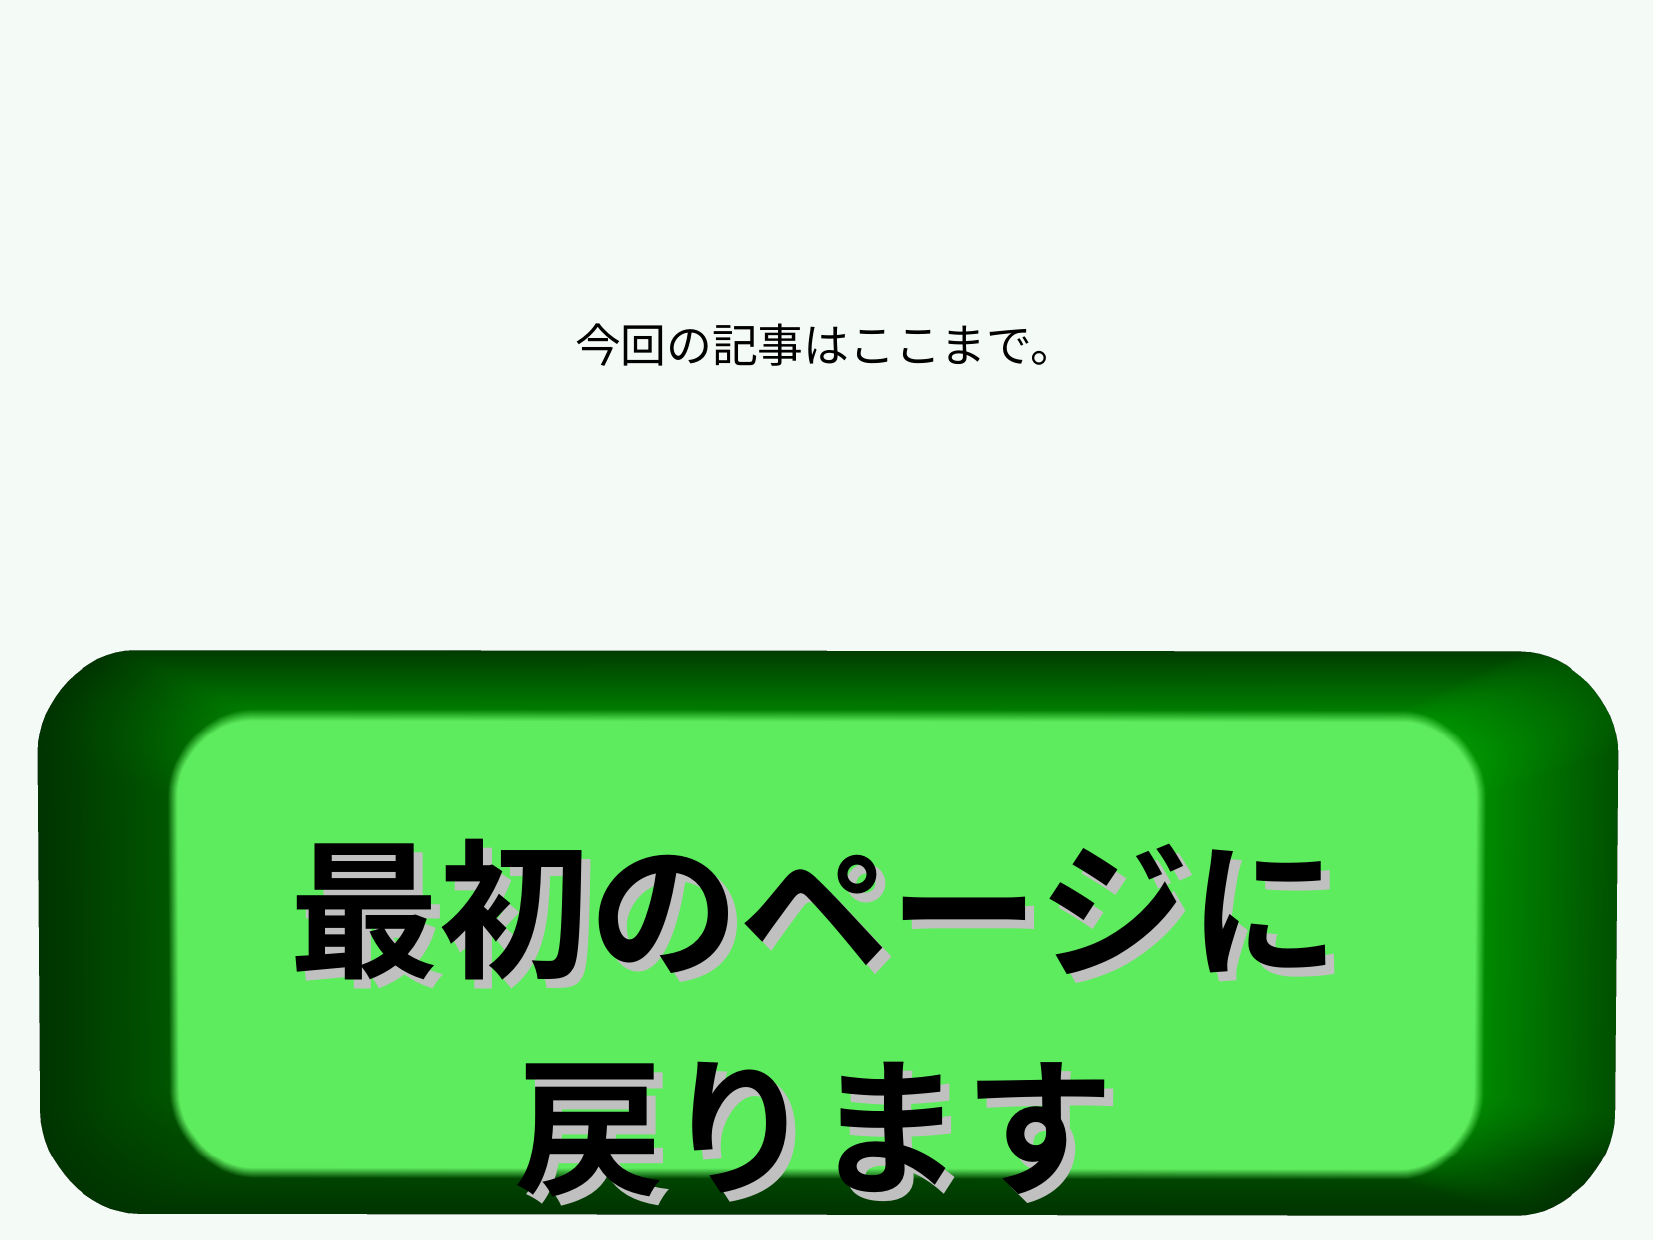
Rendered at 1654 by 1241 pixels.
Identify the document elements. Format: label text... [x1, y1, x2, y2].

text_box 今回の記事はここまで。 [560, 302, 1094, 364]
text_box 最初のページに 戻ります [289, 792, 1364, 1098]
